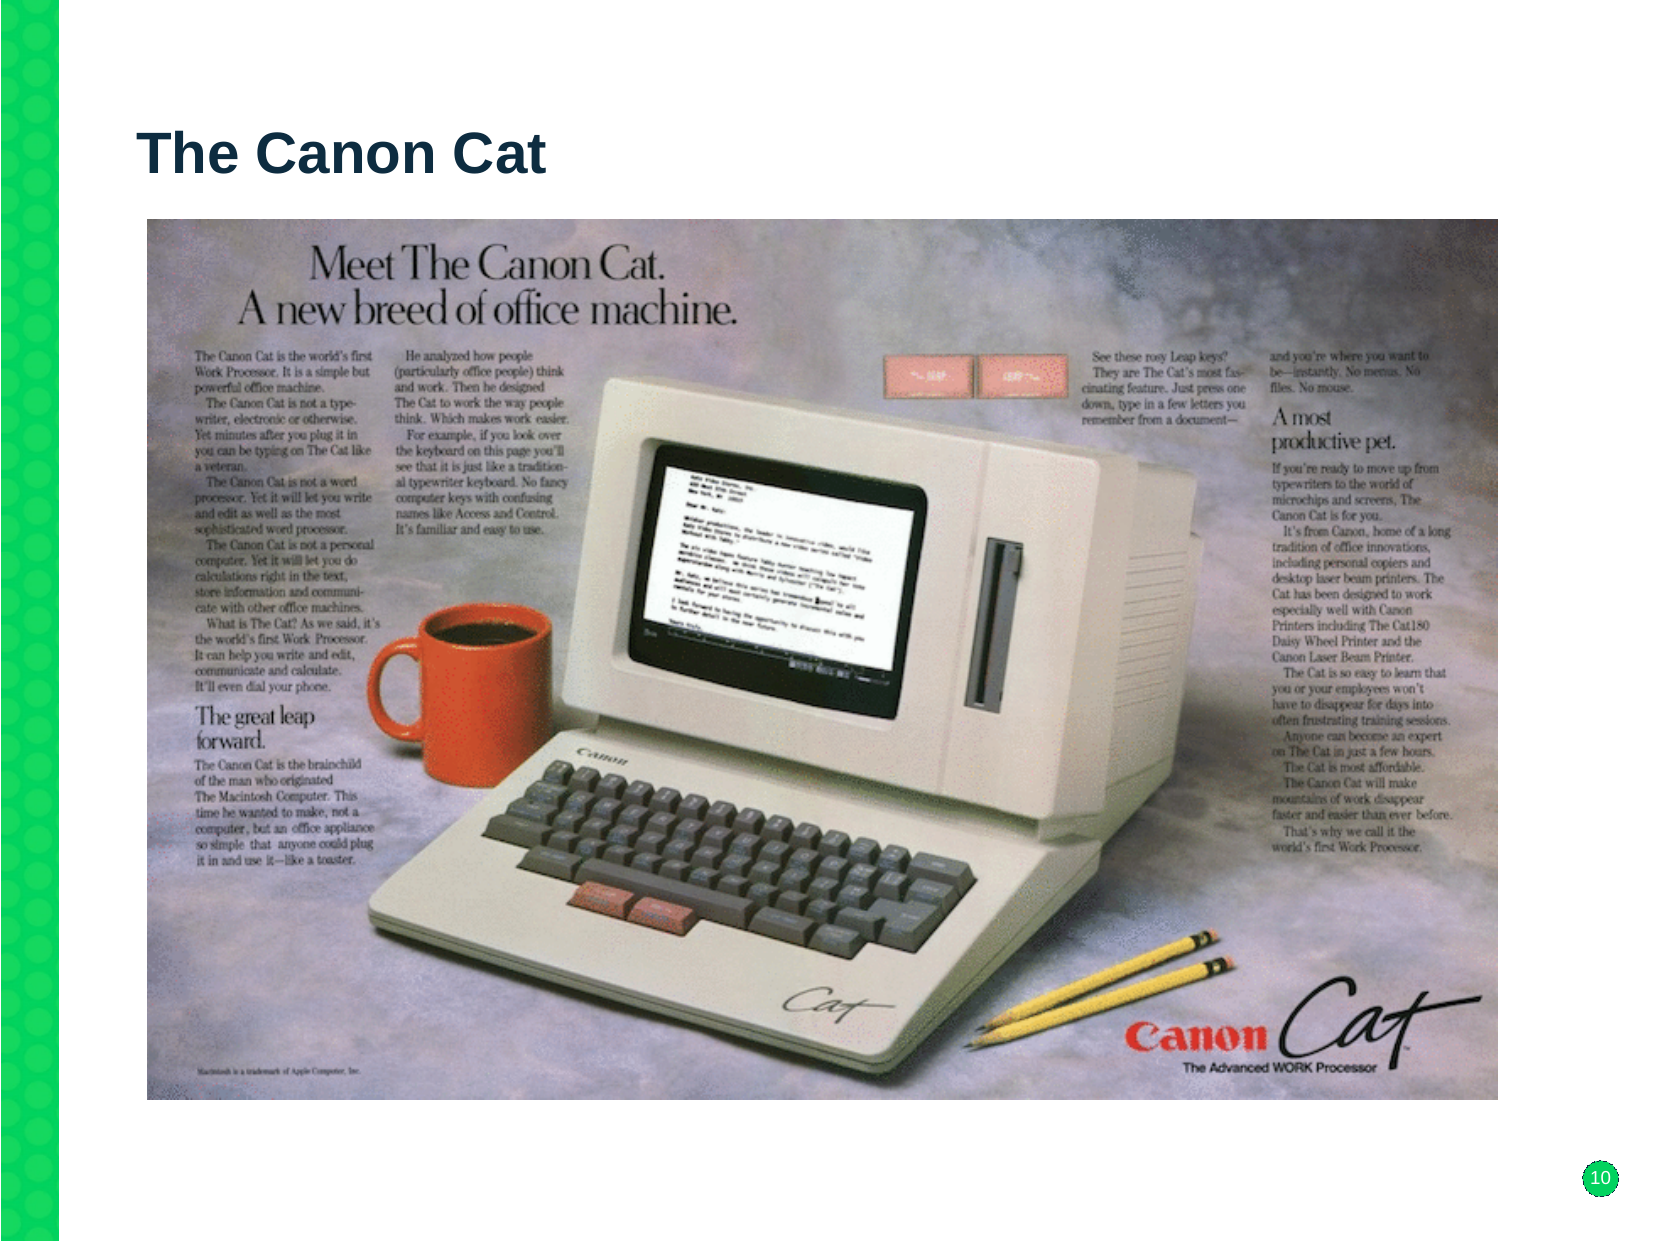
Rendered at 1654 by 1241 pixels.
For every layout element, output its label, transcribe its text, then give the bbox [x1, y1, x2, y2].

picture [1, 0, 59, 1241]
picture [147, 219, 1498, 1100]
title The Canon Cat [121, 49, 1531, 257]
